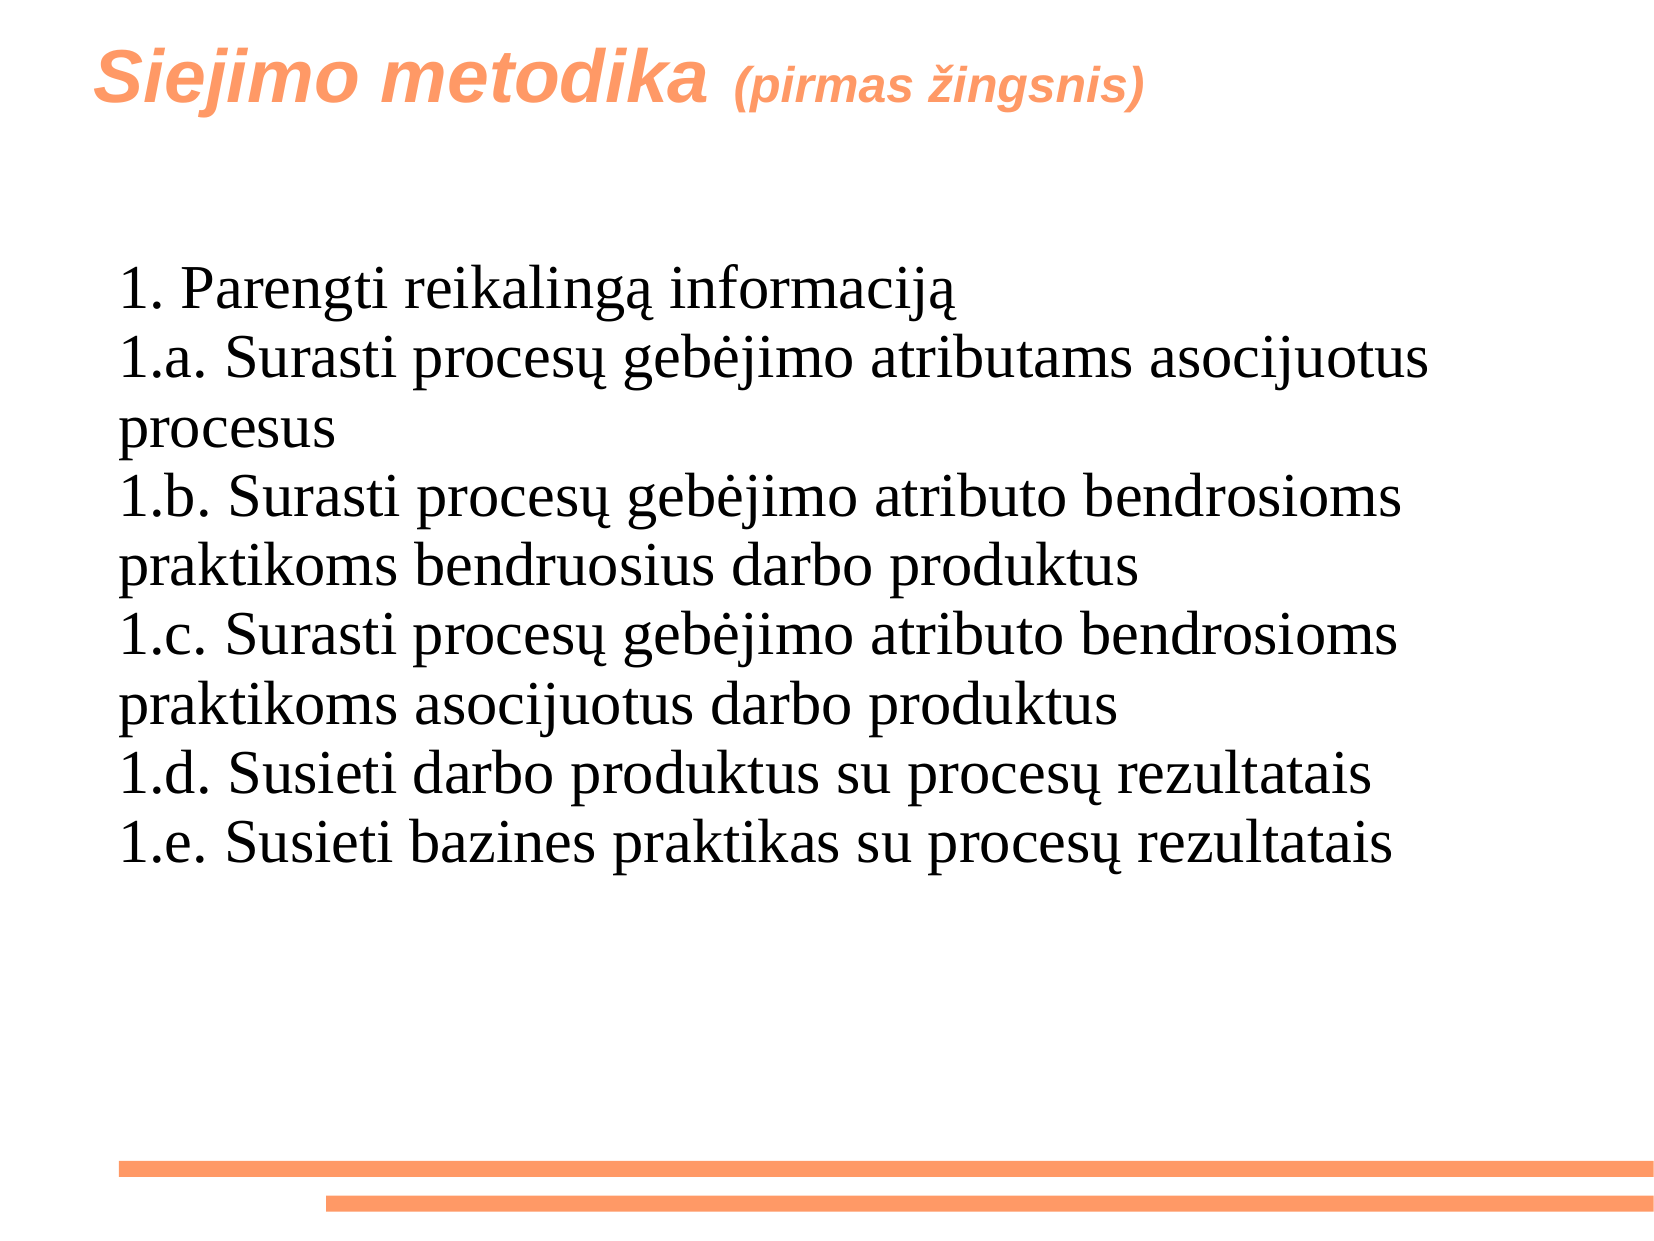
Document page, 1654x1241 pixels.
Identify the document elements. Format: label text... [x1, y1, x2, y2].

title Siejimo metodika (pirmas žingsnis) [93, 0, 1506, 178]
list 1. Parengti reikalingą informaciją 1.a. Surasti procesų gebėjimo atributams asocijuotus procesus 1.b. Surasti procesų gebėjimo atributo bendrosioms praktikoms bendruosius darbo produktus 1.c. Surasti procesų gebėjimo atributo bendrosioms praktikoms asocijuotus darbo produktus 1.d. Susieti darbo produktus su procesų rezultatais 1.e. Susieti bazines praktikas su procesų rezultatais [118, 252, 1558, 1063]
